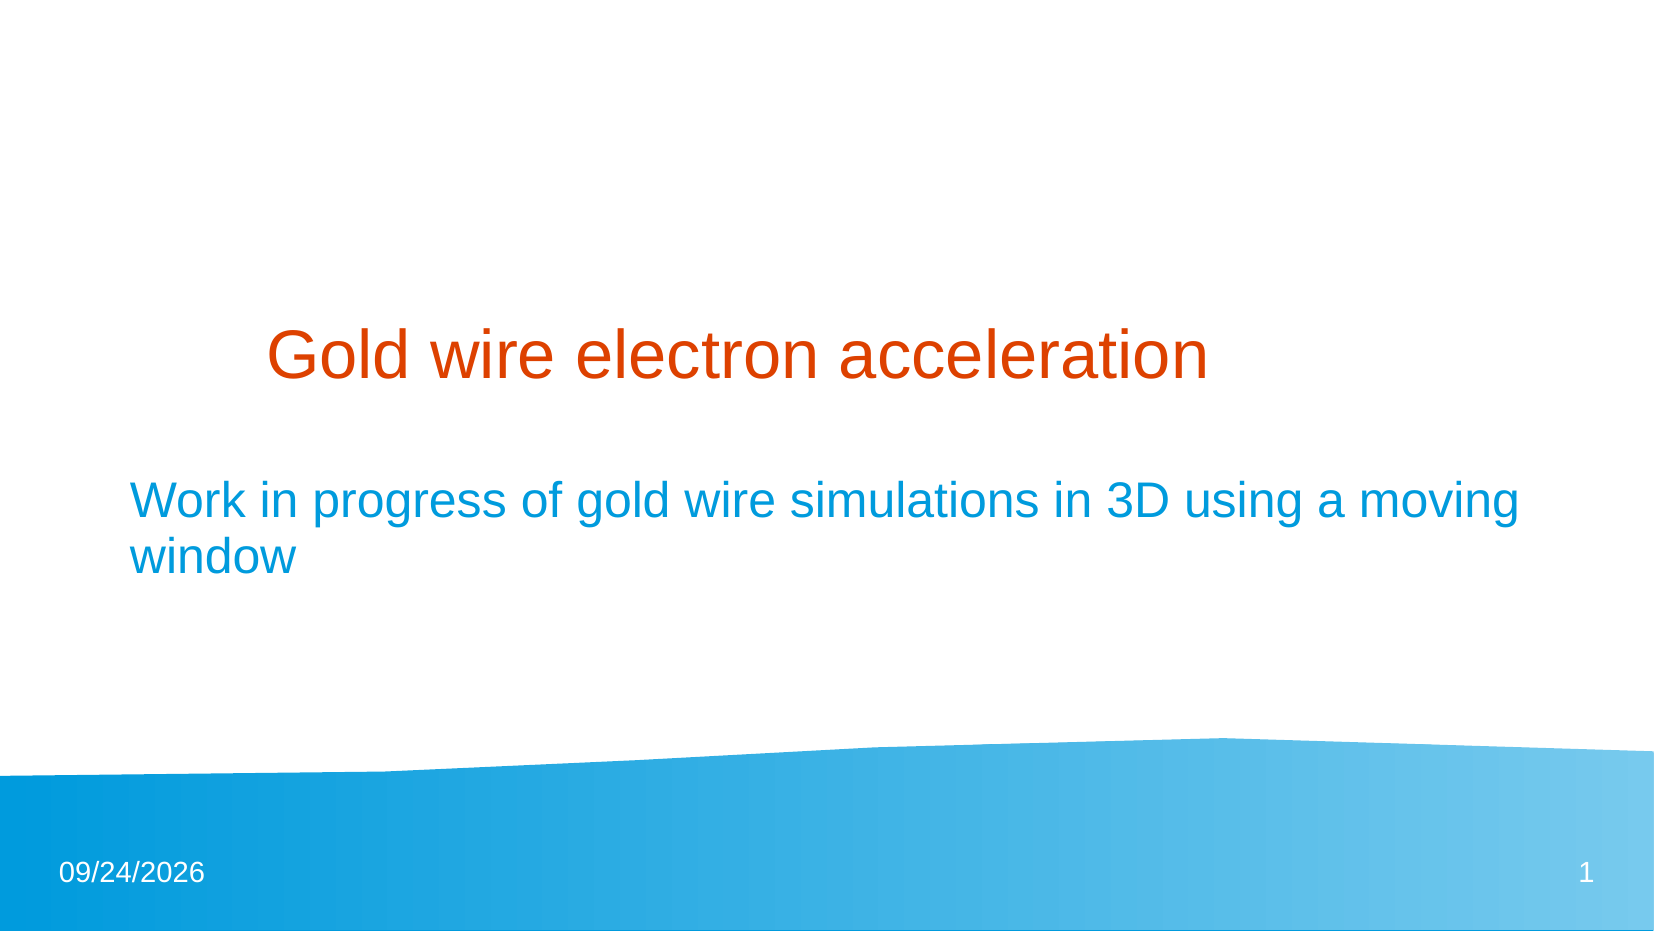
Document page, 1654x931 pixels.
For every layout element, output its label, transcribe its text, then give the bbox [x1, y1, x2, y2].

title Gold wire electron acceleration [0, 265, 1477, 443]
list Work in progress of gold wire simulations in 3D using a moving window [59, 472, 1595, 739]
